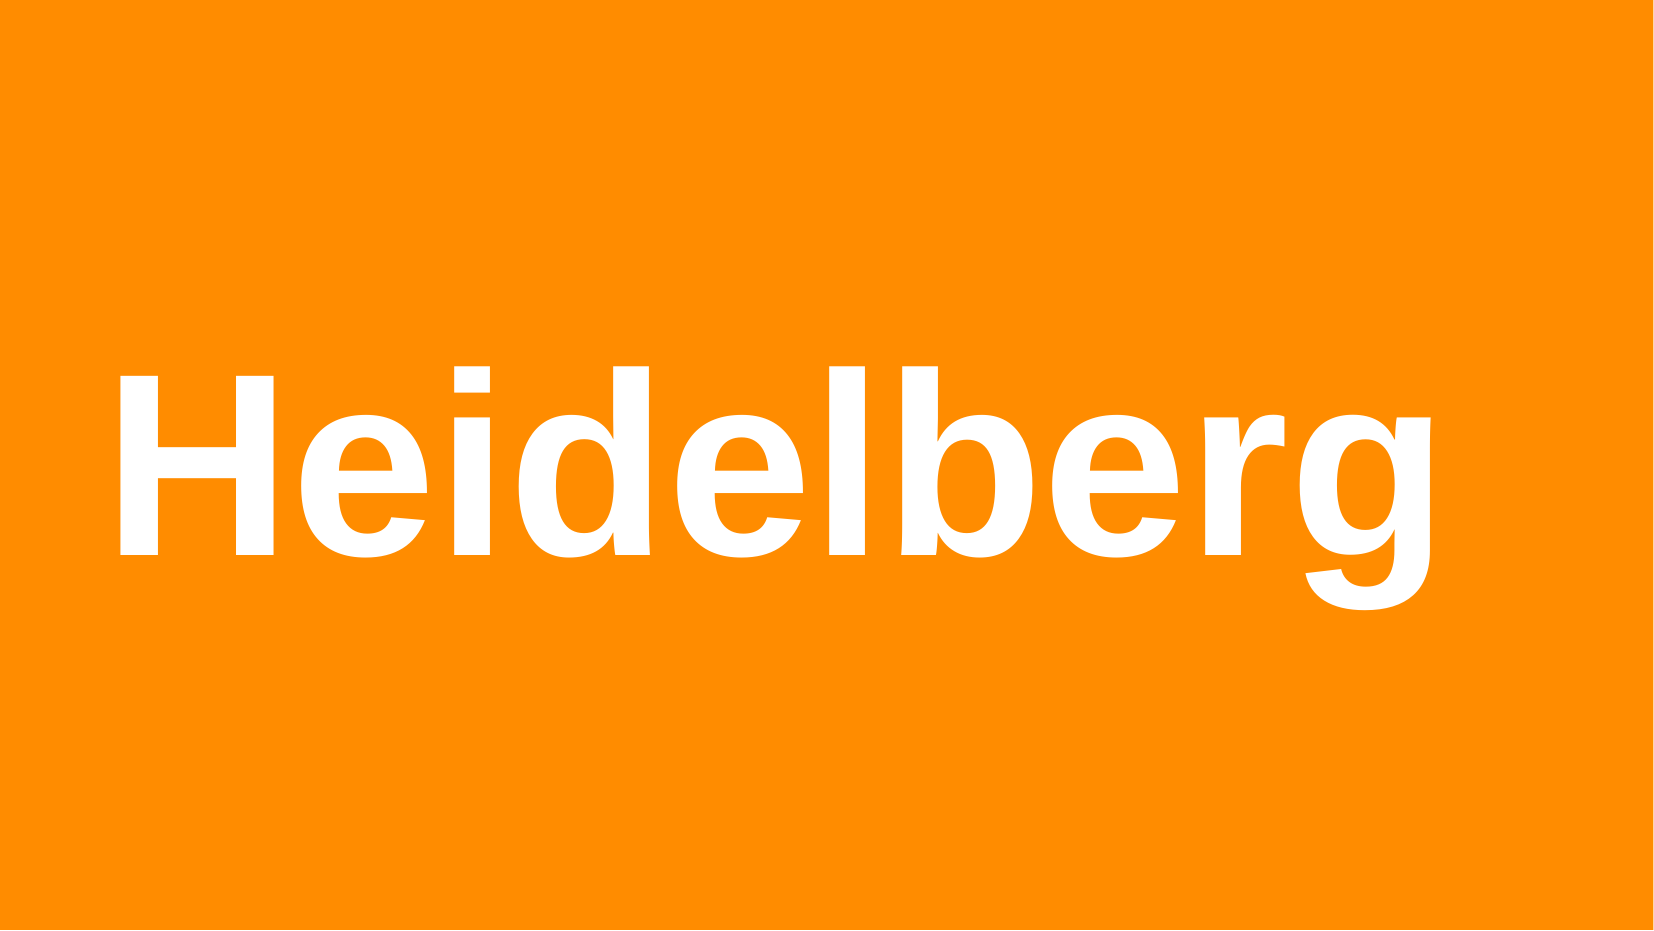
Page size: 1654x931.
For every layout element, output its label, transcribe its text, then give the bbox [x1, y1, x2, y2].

text_box Heidelberg [88, 312, 1588, 619]
